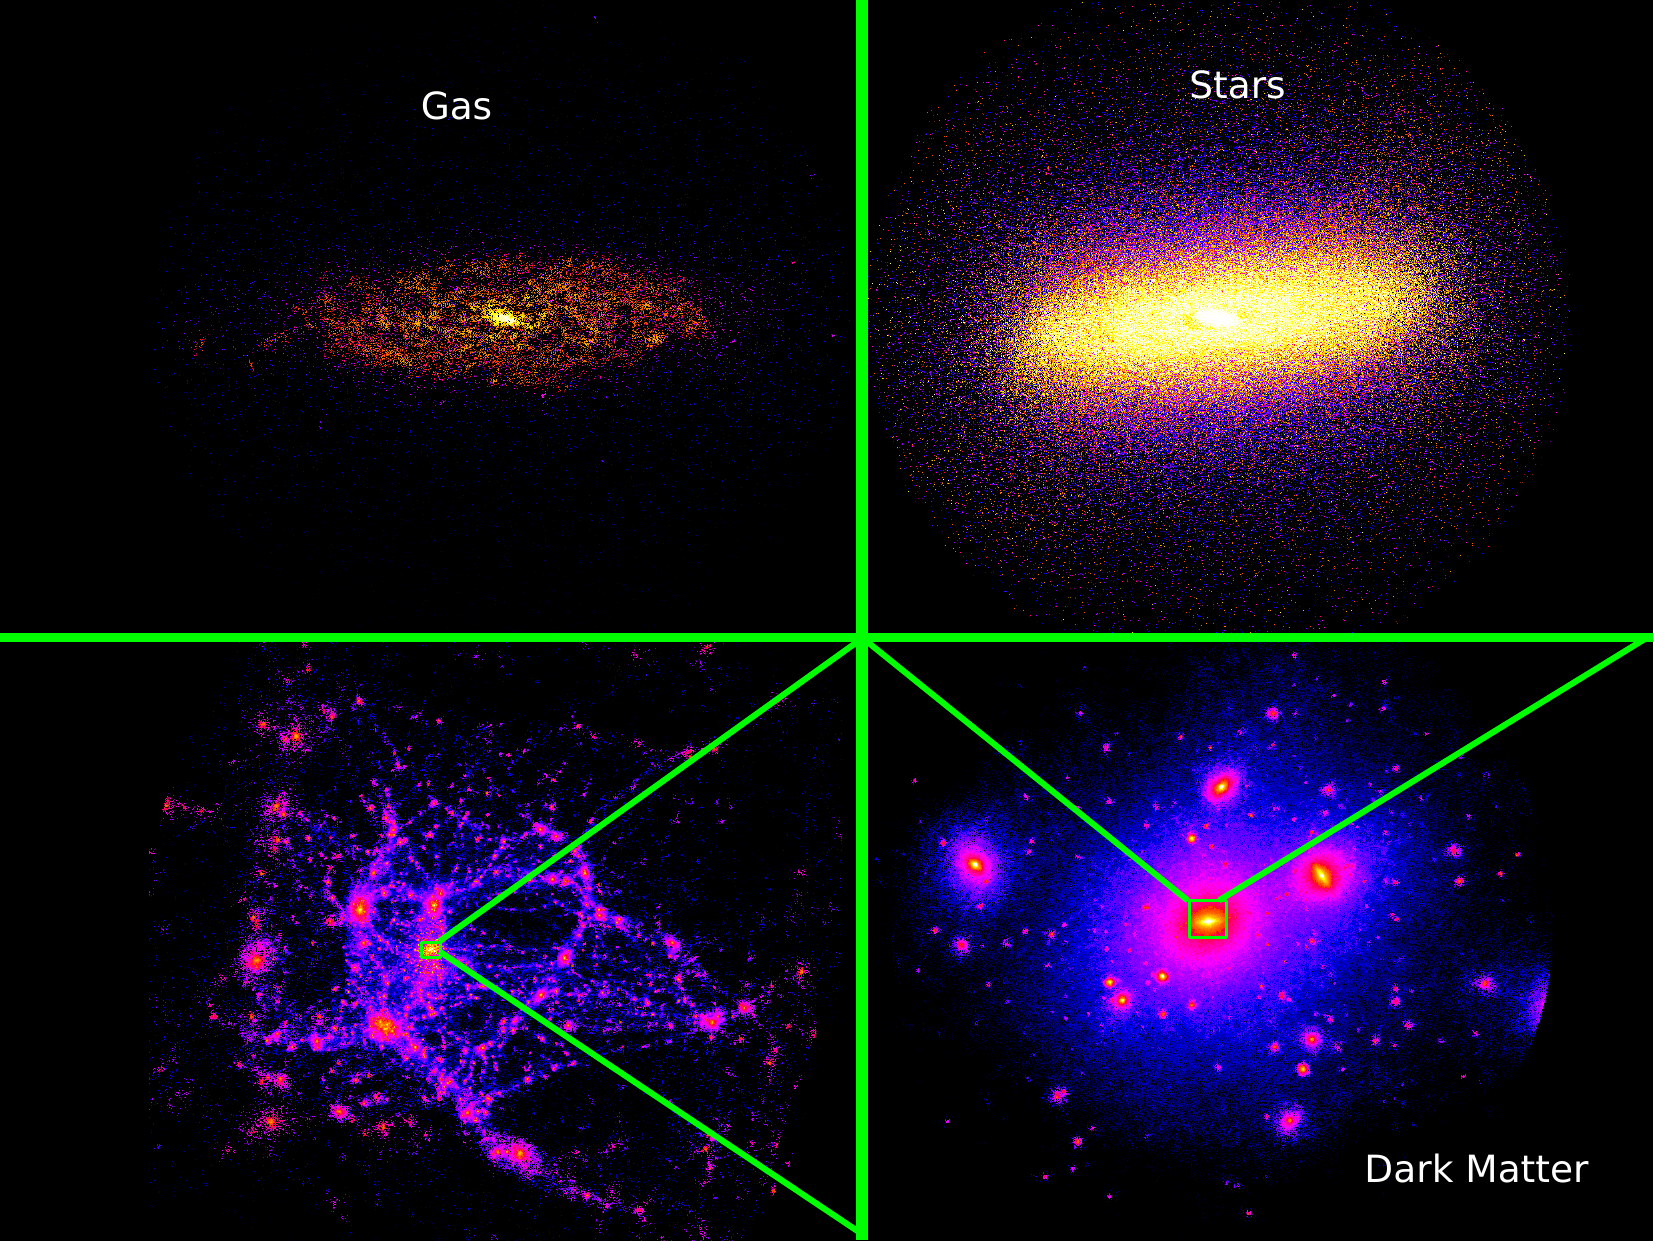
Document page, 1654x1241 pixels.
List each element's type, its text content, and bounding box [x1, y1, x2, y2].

text_box Gas [406, 77, 508, 136]
picture [423, 944, 439, 956]
picture [874, 642, 1554, 899]
text_box Dark Matter [1349, 1139, 1605, 1199]
picture [868, 0, 1573, 633]
picture [149, 642, 842, 1241]
text_box Stars [1174, 56, 1302, 115]
picture [862, 648, 1554, 1241]
picture [442, 658, 842, 1216]
picture [1191, 902, 1225, 936]
picture [149, 0, 856, 633]
